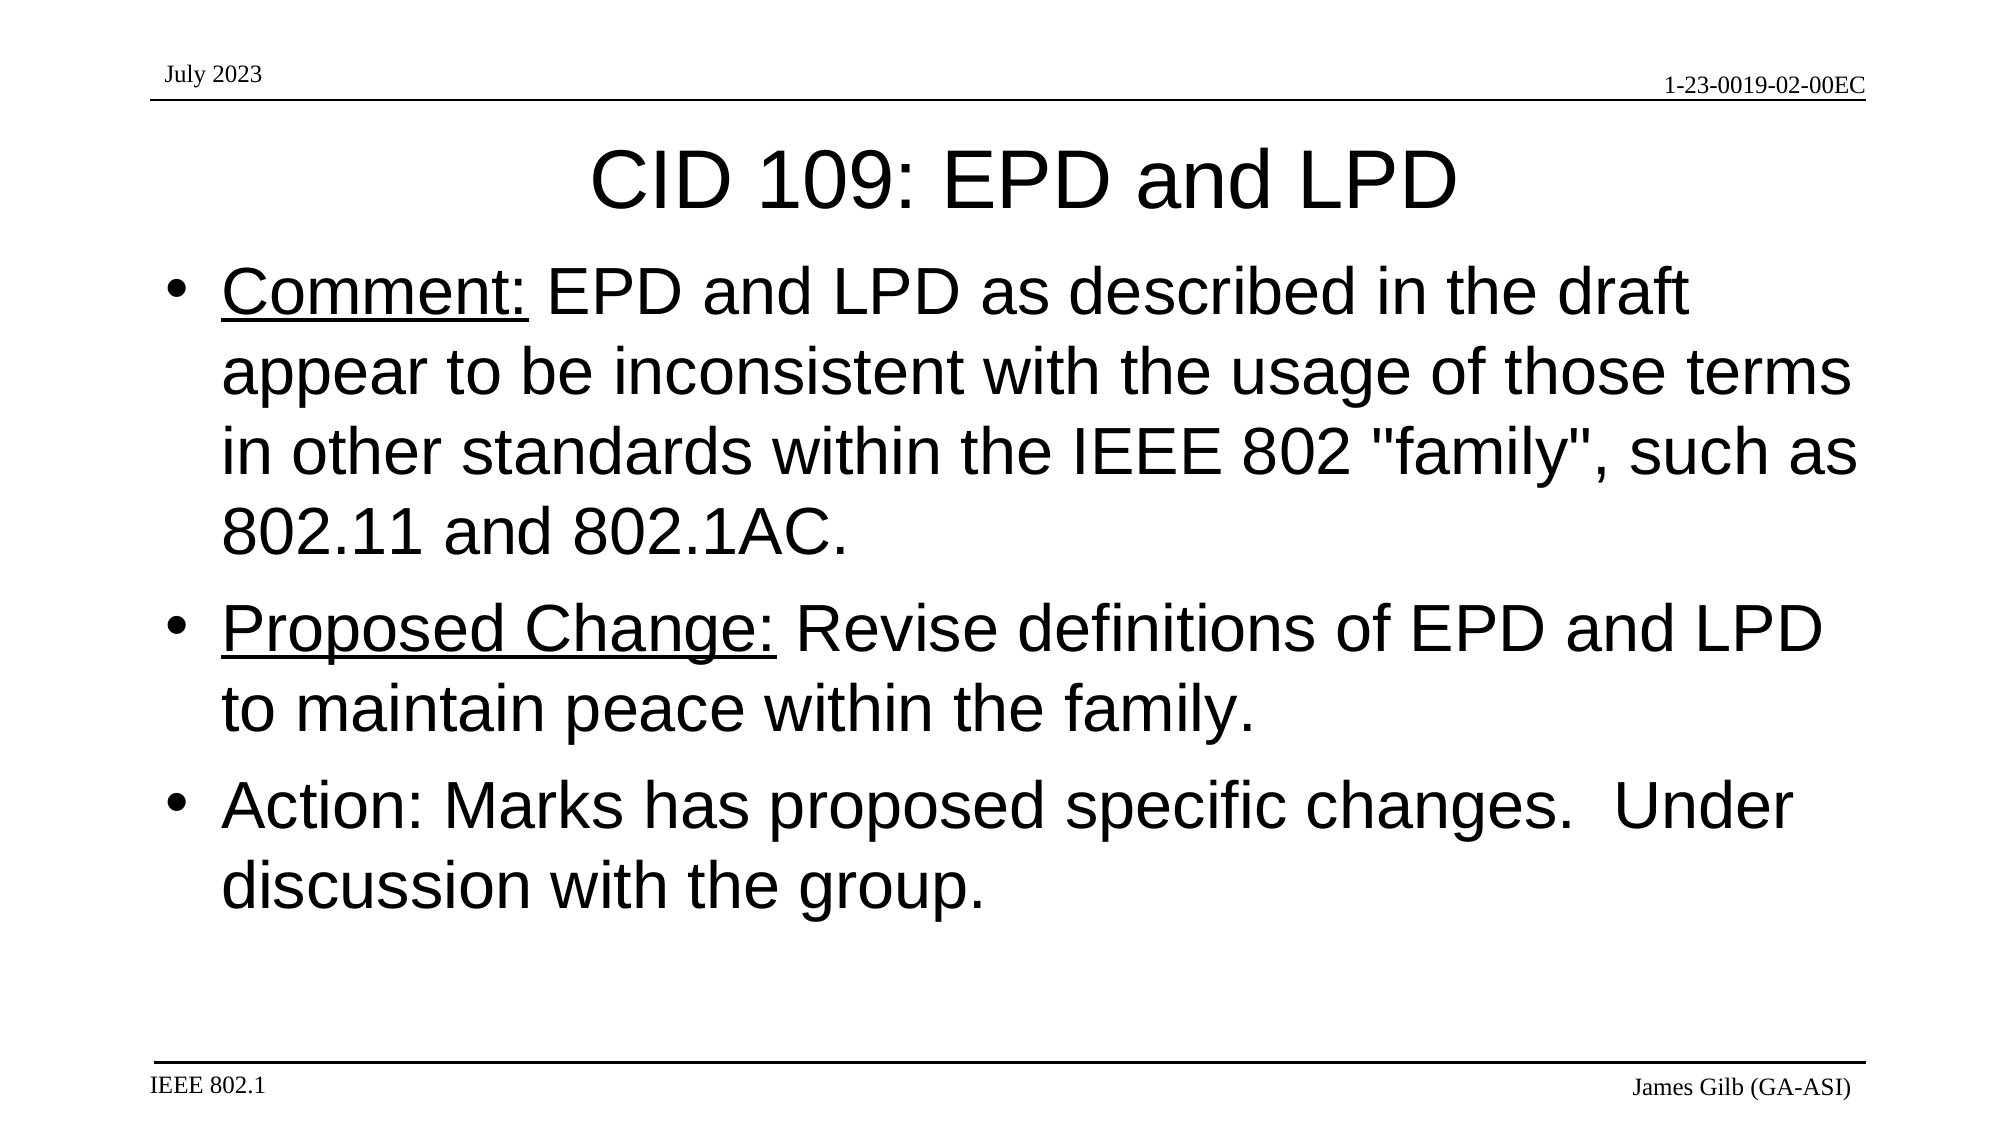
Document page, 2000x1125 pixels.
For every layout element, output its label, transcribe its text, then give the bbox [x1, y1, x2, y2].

list Comment: EPD and LPD as described in the draft appear to be inconsistent with the usage of those terms in other standards within the IEEE 802 "family", such as 802.11 and 802.1AC. Proposed Change: Revise definitions of EPD and LPD to maintain peace within the family. Action: Marks has proposed specific changes. Under discussion with the group. [150, 239, 1900, 1051]
title CID 109: EPD and LPD [149, 112, 1900, 238]
